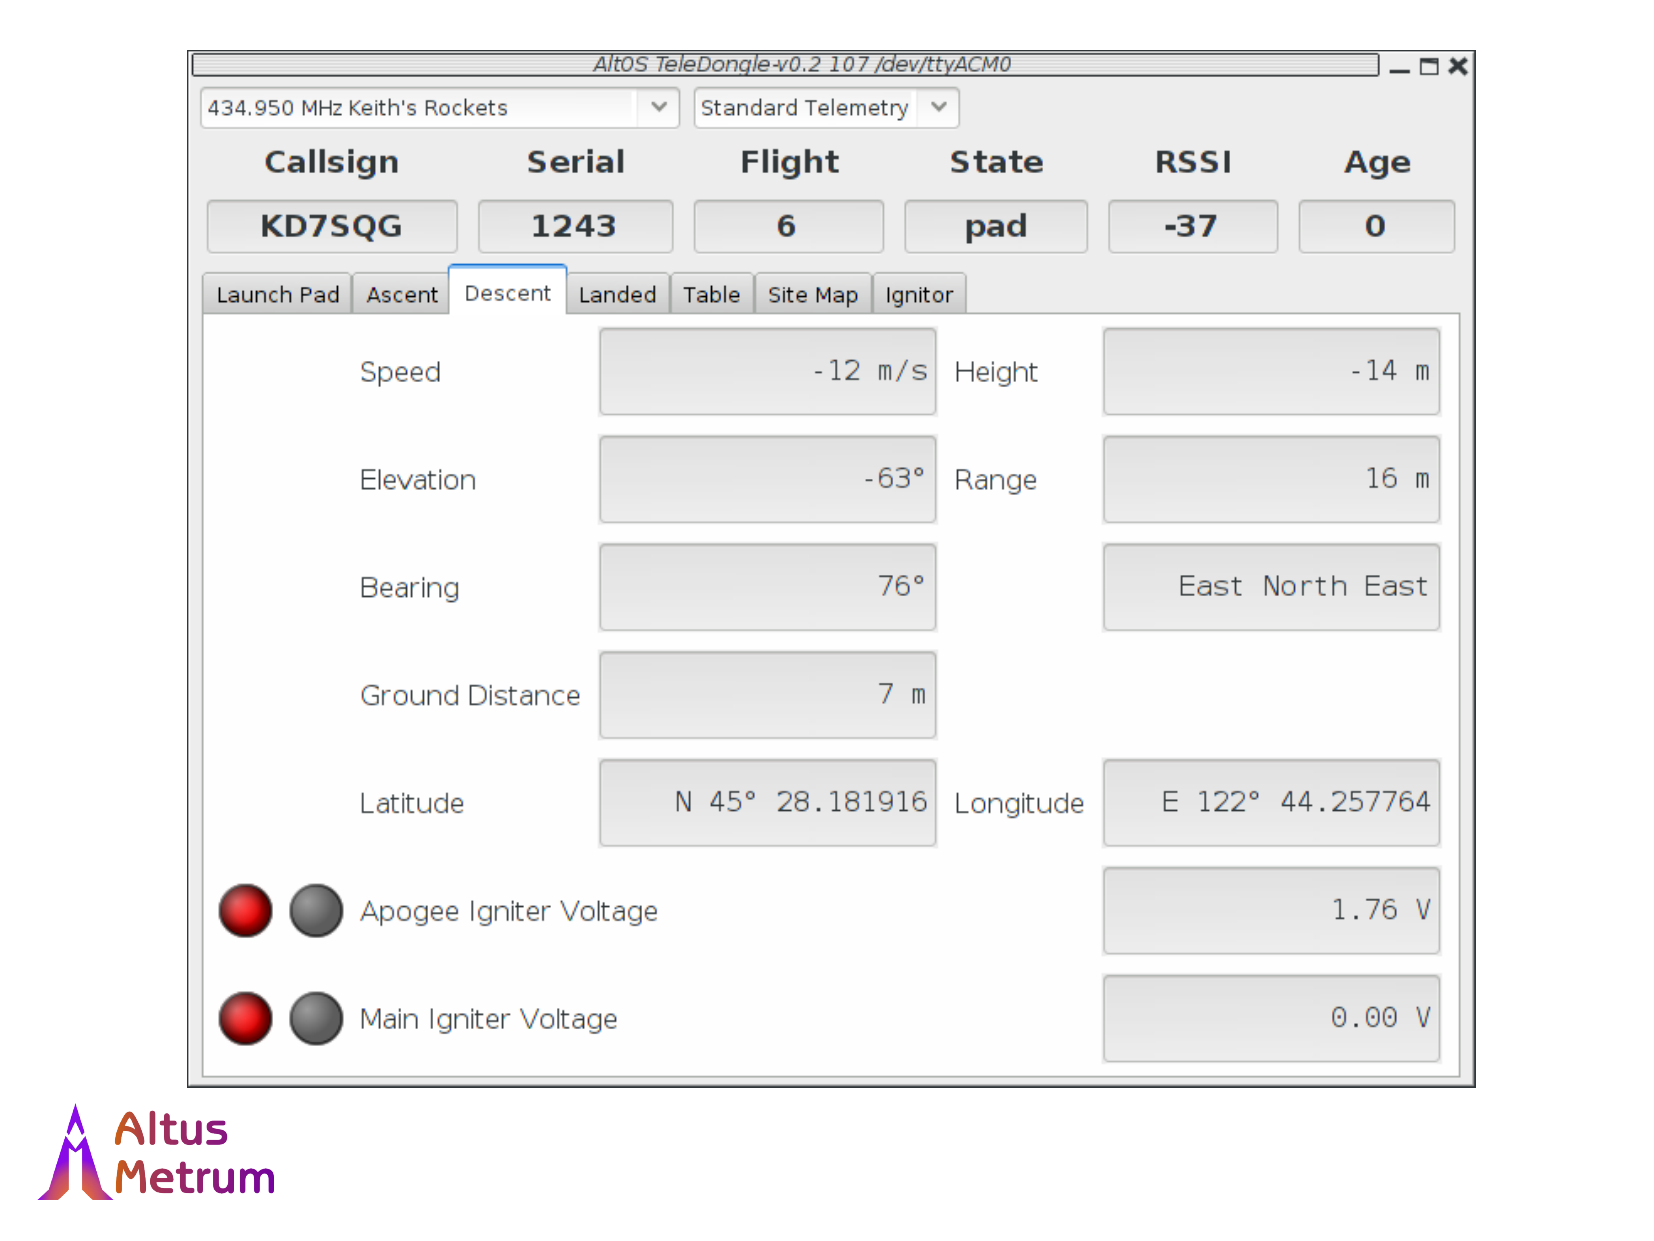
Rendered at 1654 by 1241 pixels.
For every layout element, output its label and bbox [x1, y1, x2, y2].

picture [187, 50, 1476, 1088]
picture [37, 1103, 274, 1200]
